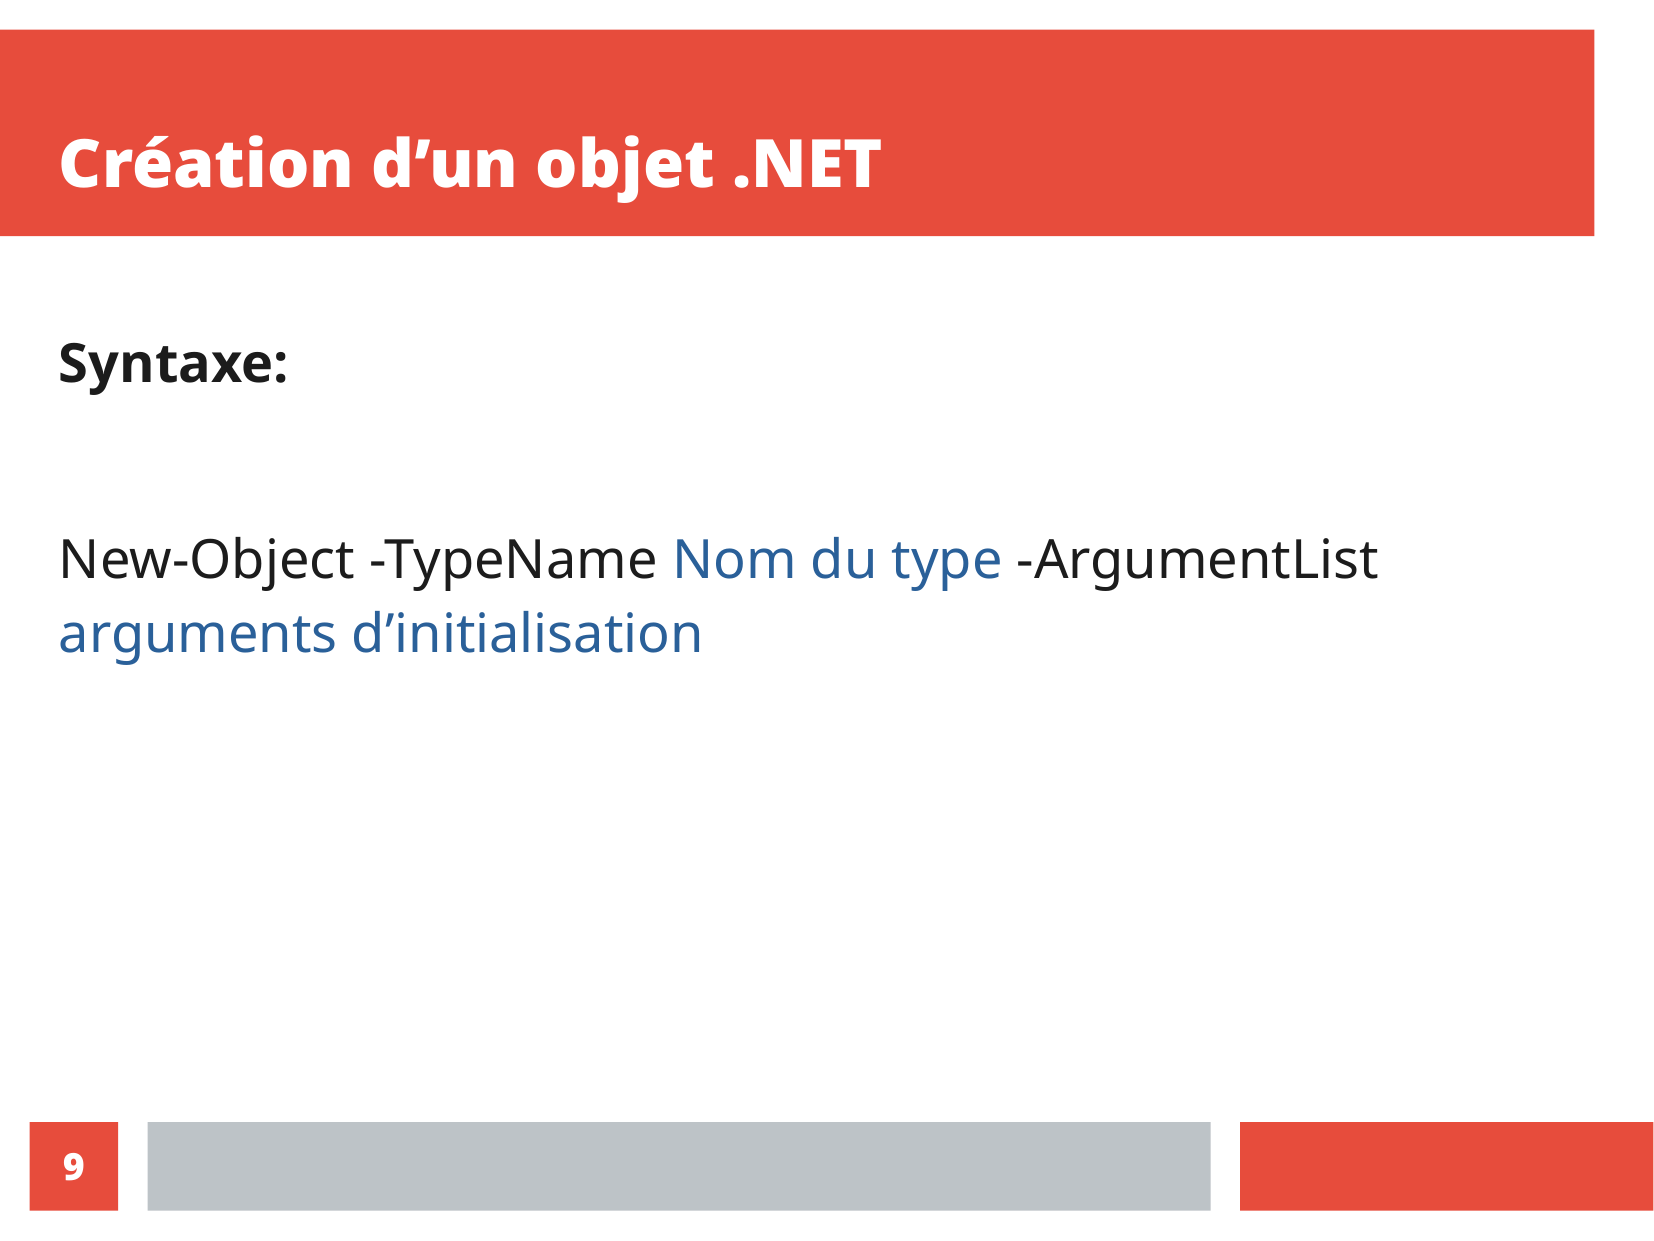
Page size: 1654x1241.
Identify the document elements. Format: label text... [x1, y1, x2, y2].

title Création d’un objet .NET [59, 59, 1595, 207]
list Syntaxe: New-Object -TypeName Nom du type -ArgumentList arguments d’initialisation [59, 324, 1565, 1093]
